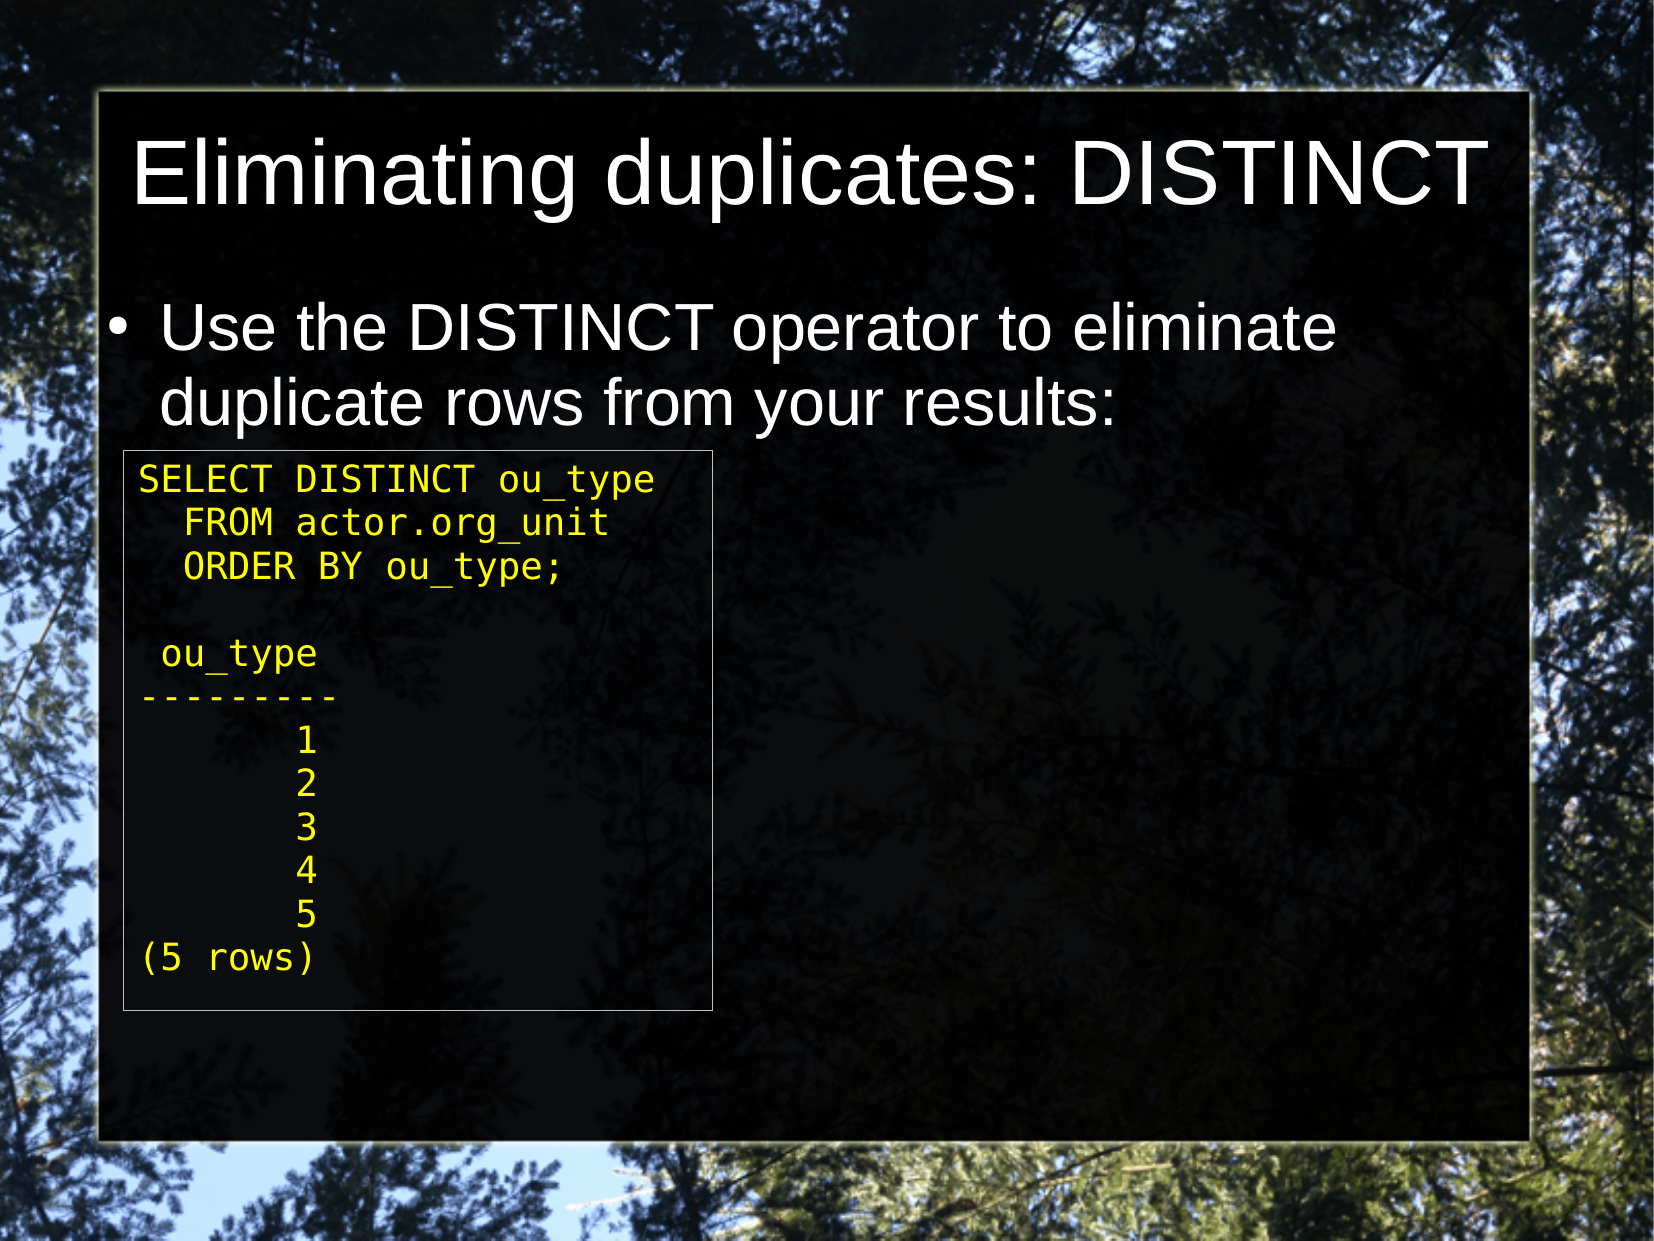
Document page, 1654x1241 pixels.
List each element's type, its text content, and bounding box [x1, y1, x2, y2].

title Eliminating duplicates: DISTINCT [88, 95, 1536, 250]
text_box SELECT DISTINCT ou_type FROM actor.org_unit ORDER BY ou_type; ou_type --------- 1 2 3 4 5 (5 rows) [123, 450, 713, 1011]
list Use the DISTINCT operator to eliminate duplicate rows from your results: [88, 290, 1536, 1094]
picture [0, 0, 1654, 1241]
